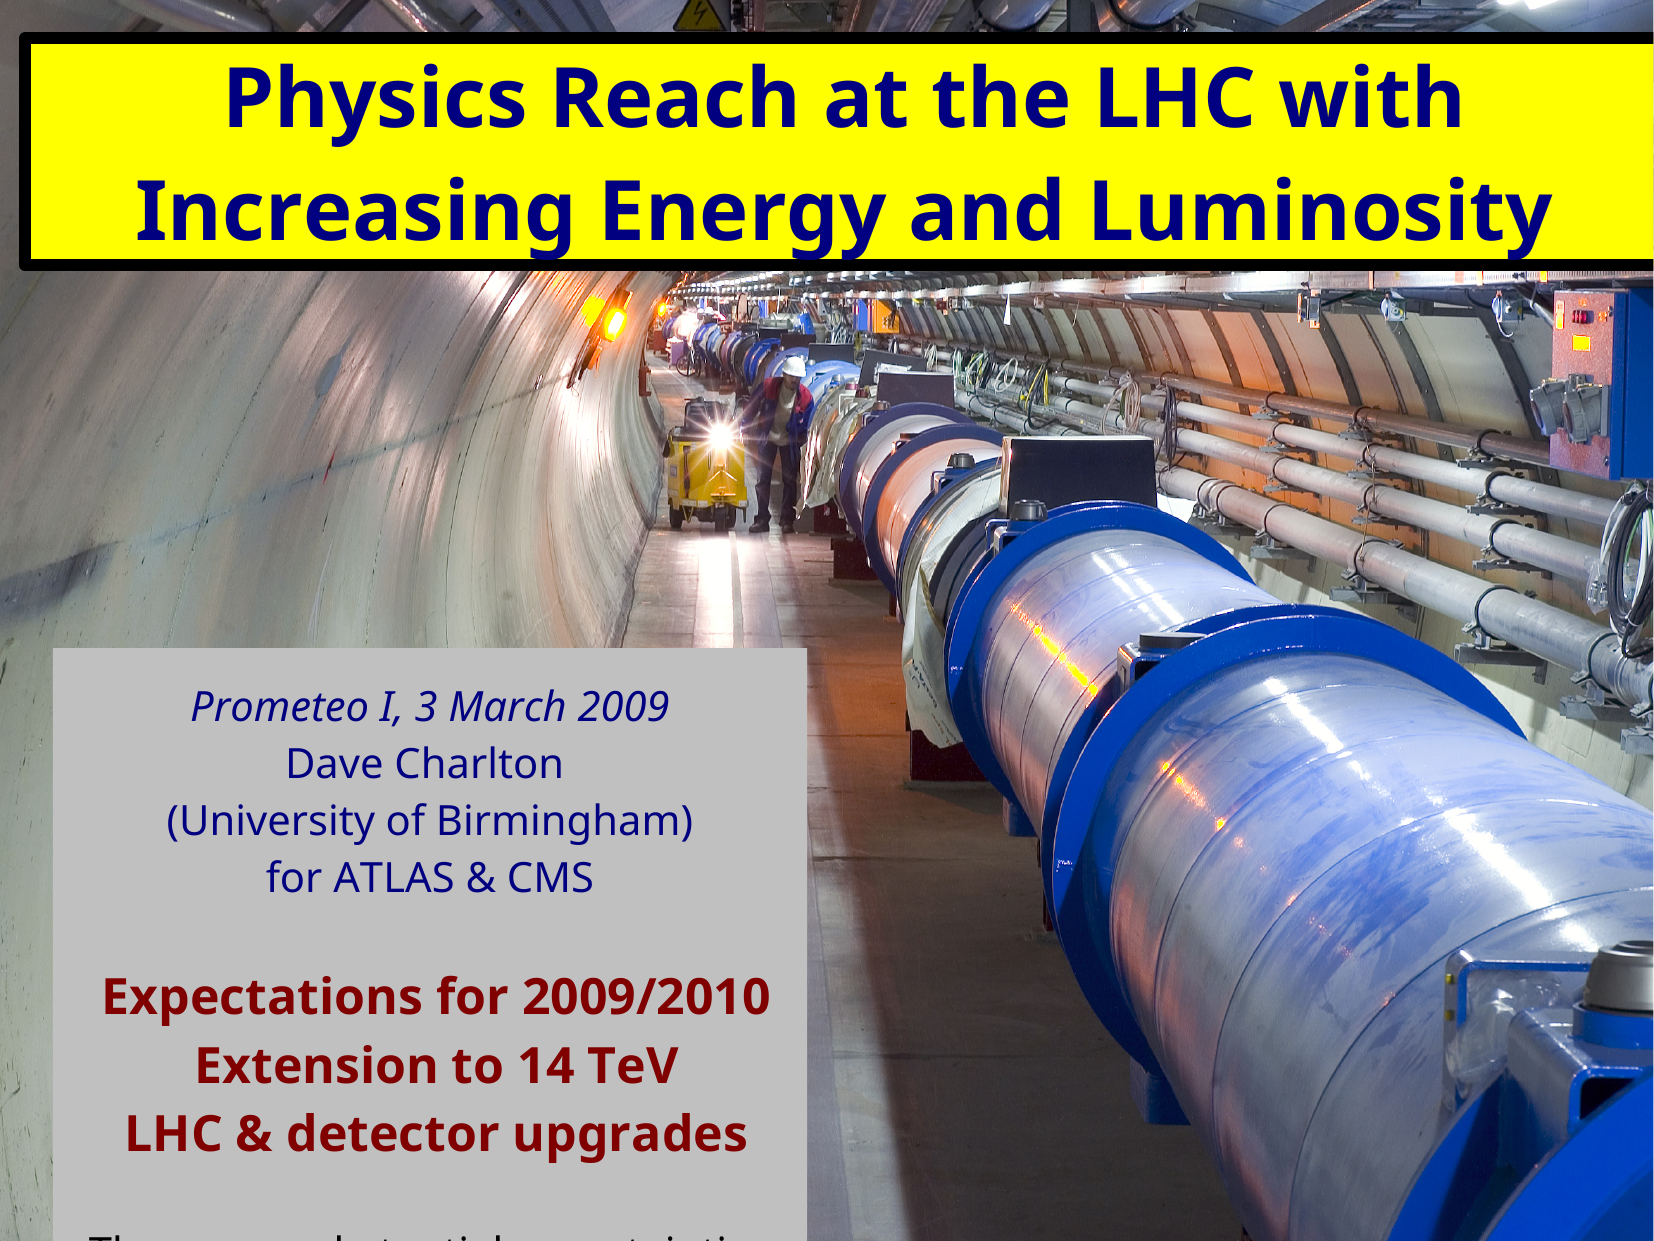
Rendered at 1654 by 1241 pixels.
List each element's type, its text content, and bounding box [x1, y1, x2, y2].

picture [0, 0, 1654, 1241]
text_box Prometeo I, 3 March 2009 Dave Charlton (University of Birmingham) for ATLAS & CMS Expectations for 2009/2010 Extension to 14 TeV LHC & detector upgrades There are substantial uncertainties [52, 648, 808, 1224]
title Physics Reach at the LHC with Increasing Energy and Luminosity [25, 43, 1654, 261]
